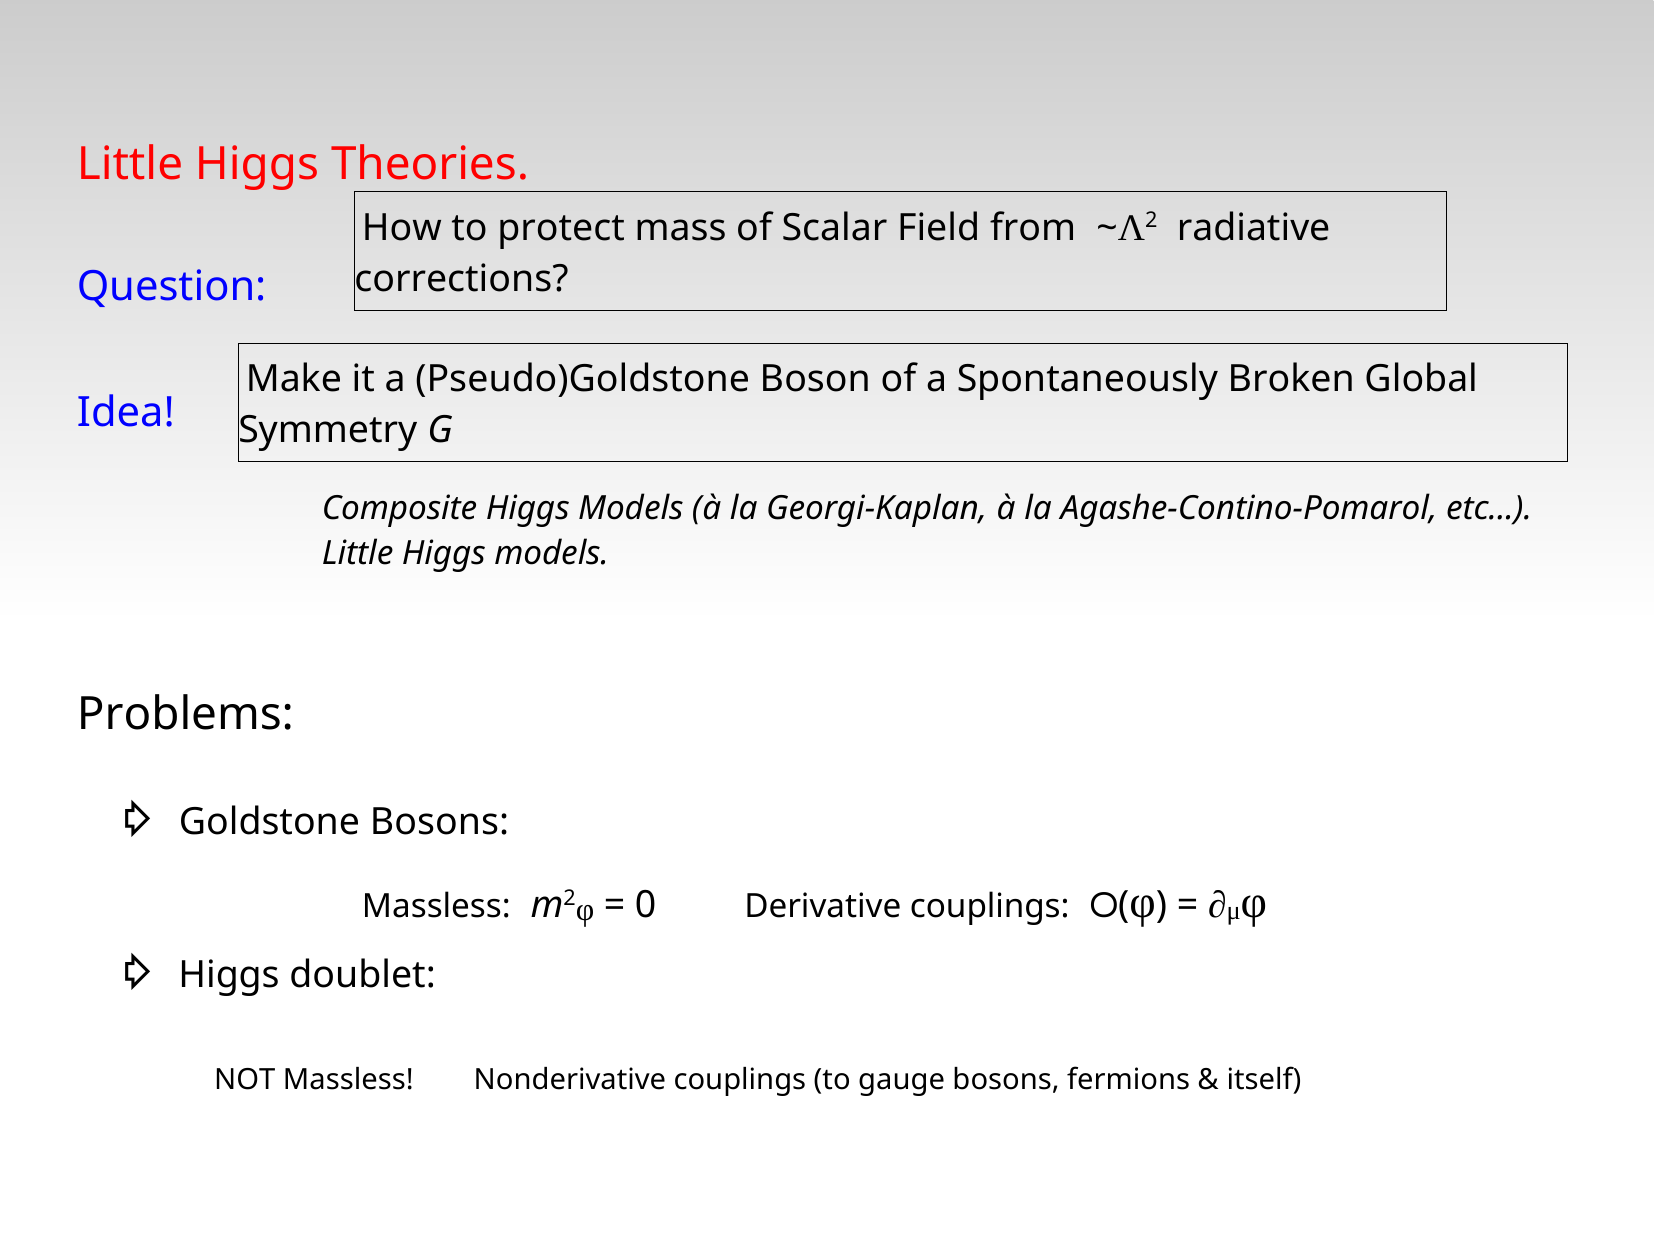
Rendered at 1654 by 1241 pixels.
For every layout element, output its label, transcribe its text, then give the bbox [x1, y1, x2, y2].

text_box Little Higgs Theories. Question: Idea! Composite Higgs Models (à la Georgi-Kaplan, à la Agashe-Contino-Pomarol, etc...). Little Higgs models. [76, 26, 1565, 531]
text_box How to protect mass of Scalar Field from ~Λ2 radiative corrections? [354, 191, 1447, 311]
text_box Problems: ⇨ Goldstone Bosons: ⇨ Higgs doublet: [76, 531, 1565, 1241]
text_box Make it a (Pseudo)Goldstone Boson of a Spontaneously Broken Global Symmetry G [238, 343, 1568, 462]
